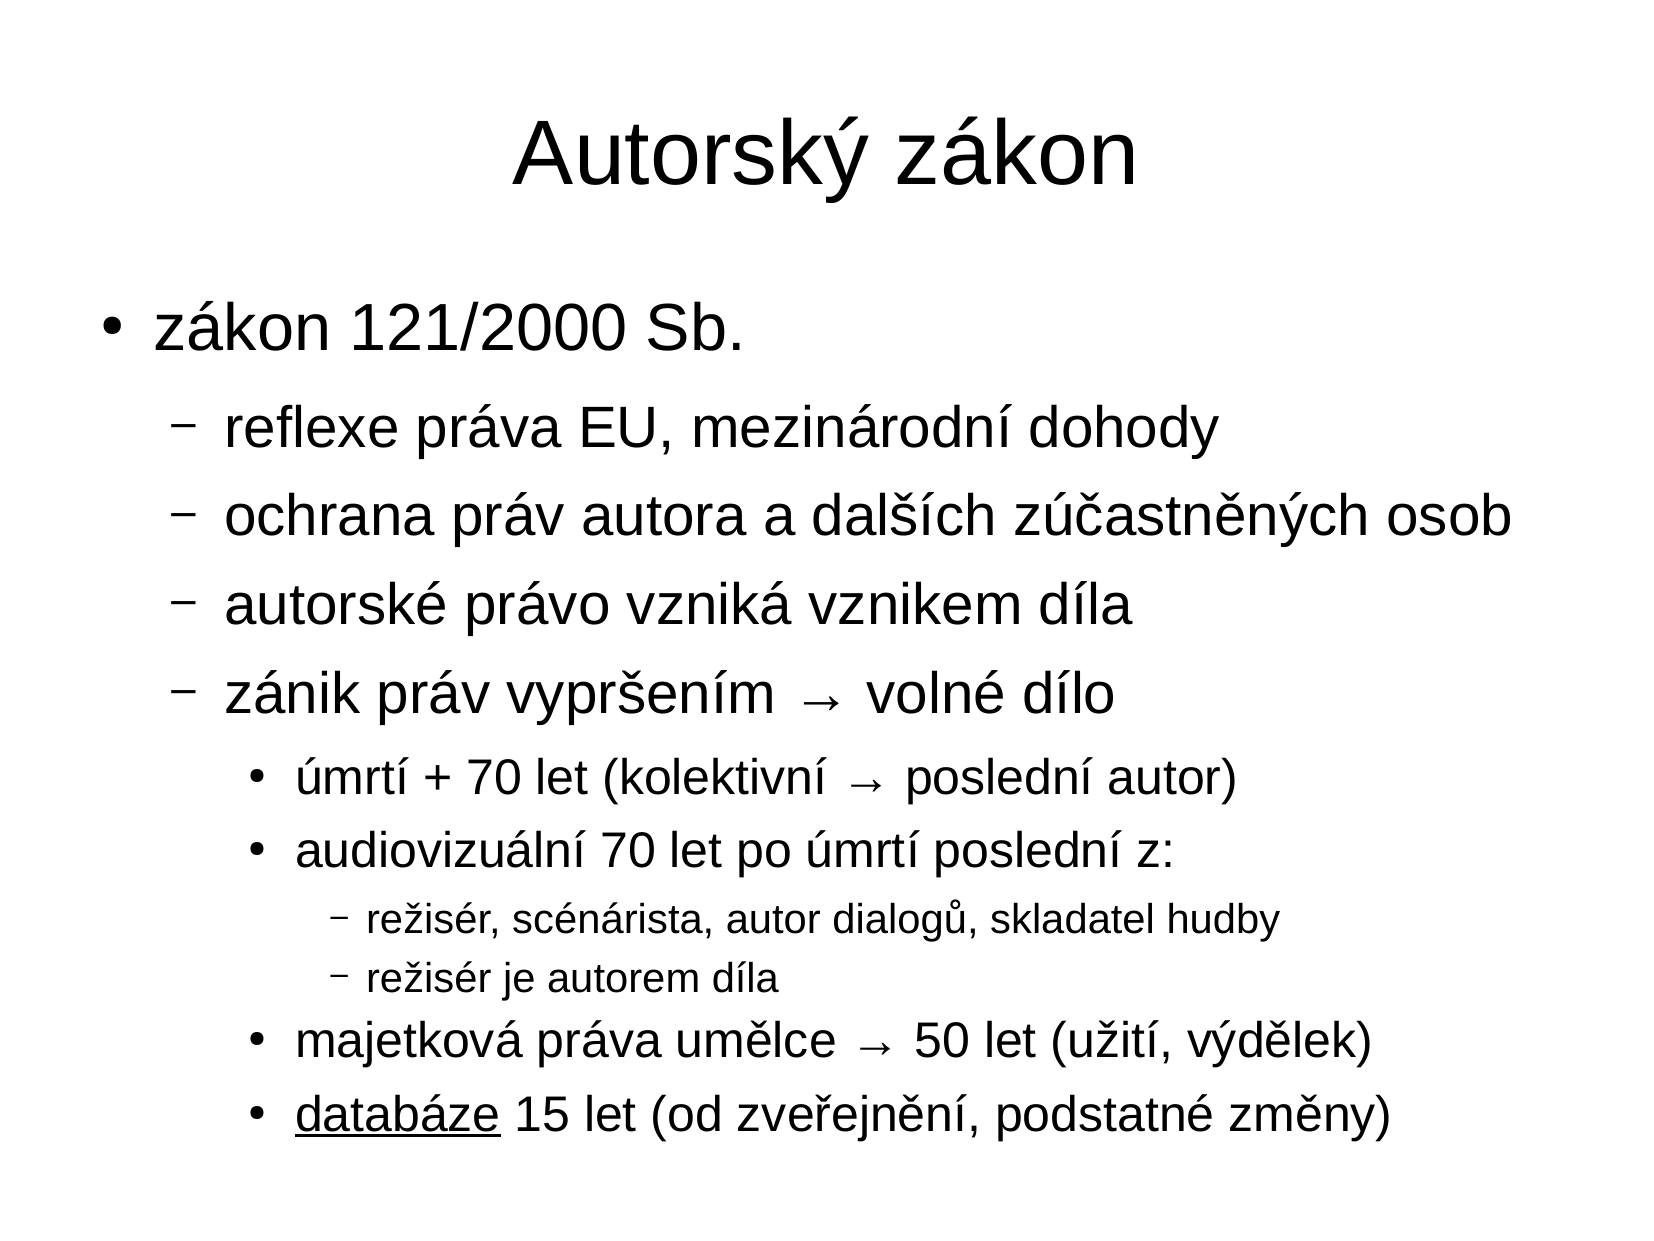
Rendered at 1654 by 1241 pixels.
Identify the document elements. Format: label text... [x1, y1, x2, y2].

title Autorský zákon [82, 49, 1571, 257]
list zákon 121/2000 Sb. reflexe práva EU, mezinárodní dohody ochrana práv autora a dalších zúčastněných osob autorské právo vzniká vznikem díla zánik práv vypršením → volné dílo úmrtí + 70 let (kolektivní → poslední autor) audiovizuální 70 let po úmrtí poslední z: režisér, scénárista, autor dialogů, skladatel hudby režisér je autorem díla majetková práva umělce → 50 let (užití, výdělek) databáze 15 let (od zveřejnění, podstatné změny) [82, 290, 1538, 1182]
